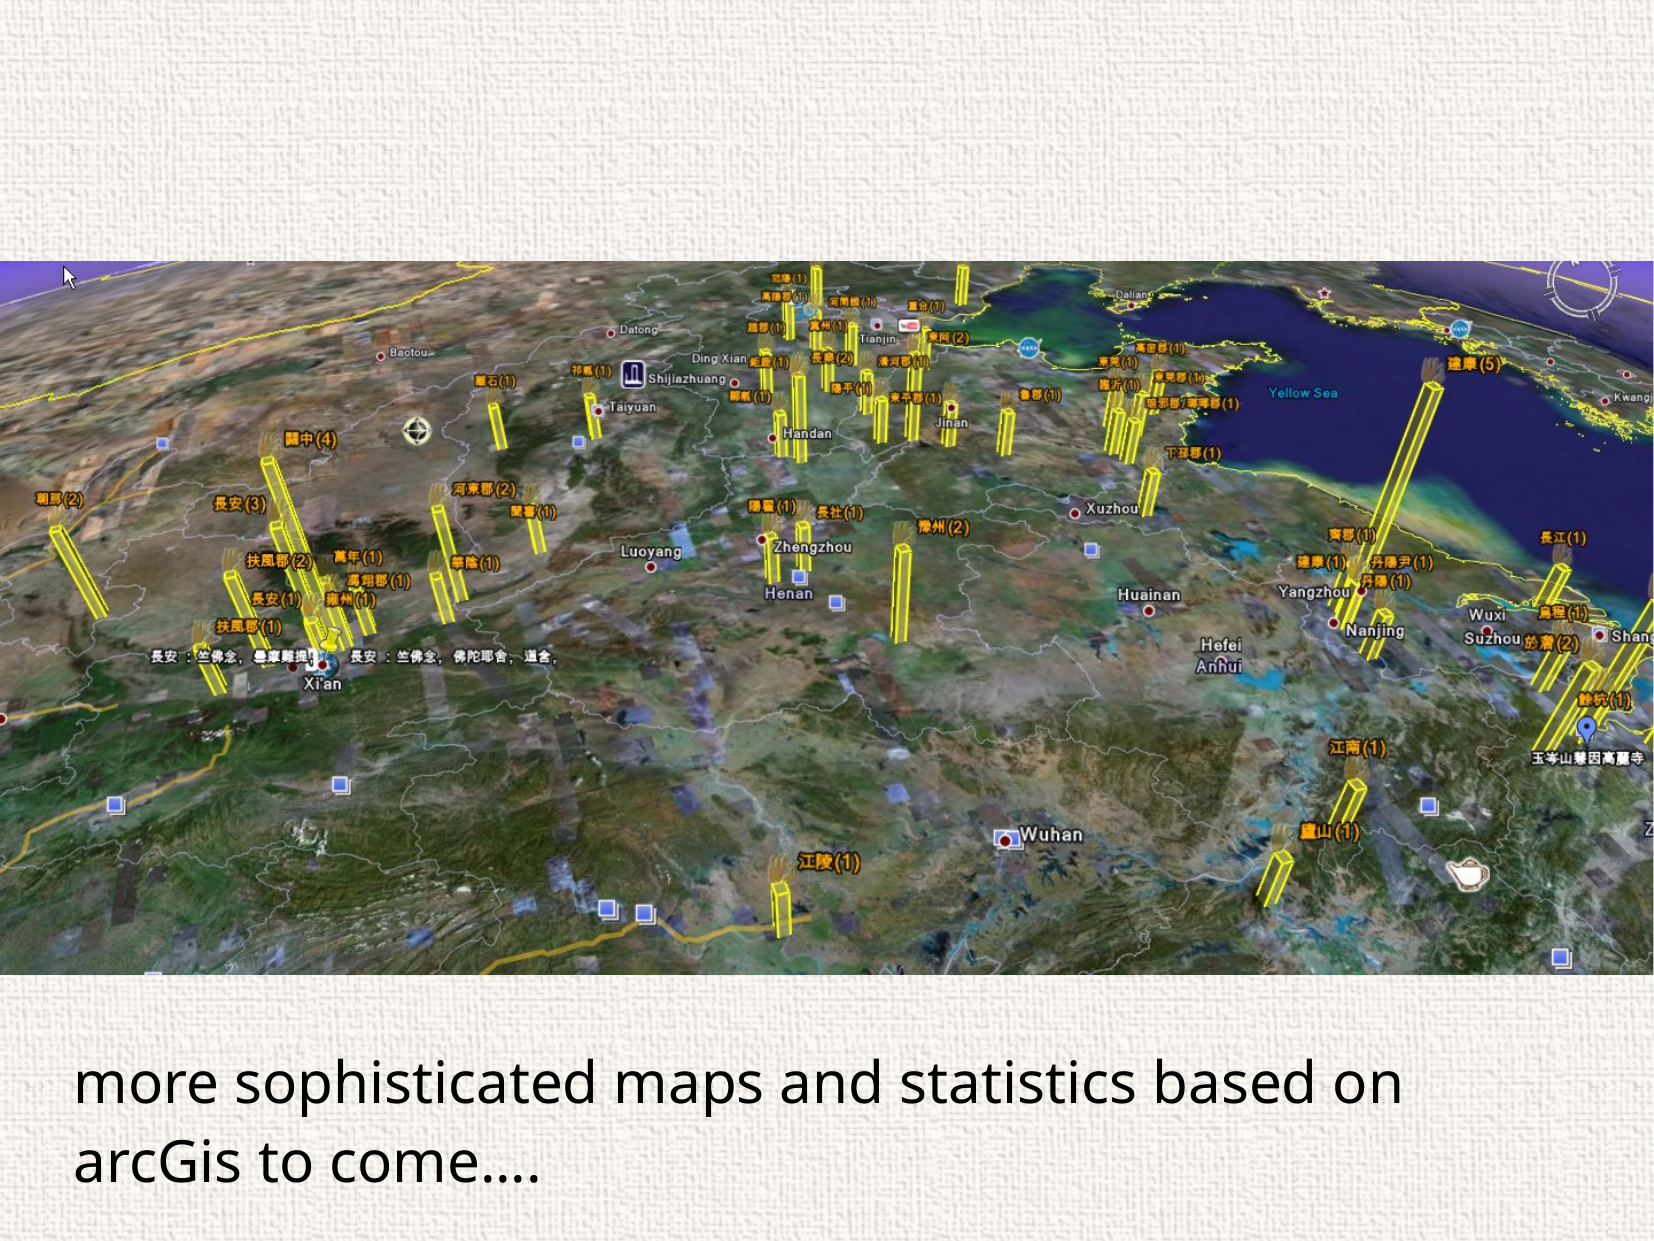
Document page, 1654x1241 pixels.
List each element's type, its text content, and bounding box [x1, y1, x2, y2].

text_box more sophisticated maps and statistics based on arcGis to come.... [59, 1033, 1595, 1205]
picture [0, 0, 1654, 1241]
